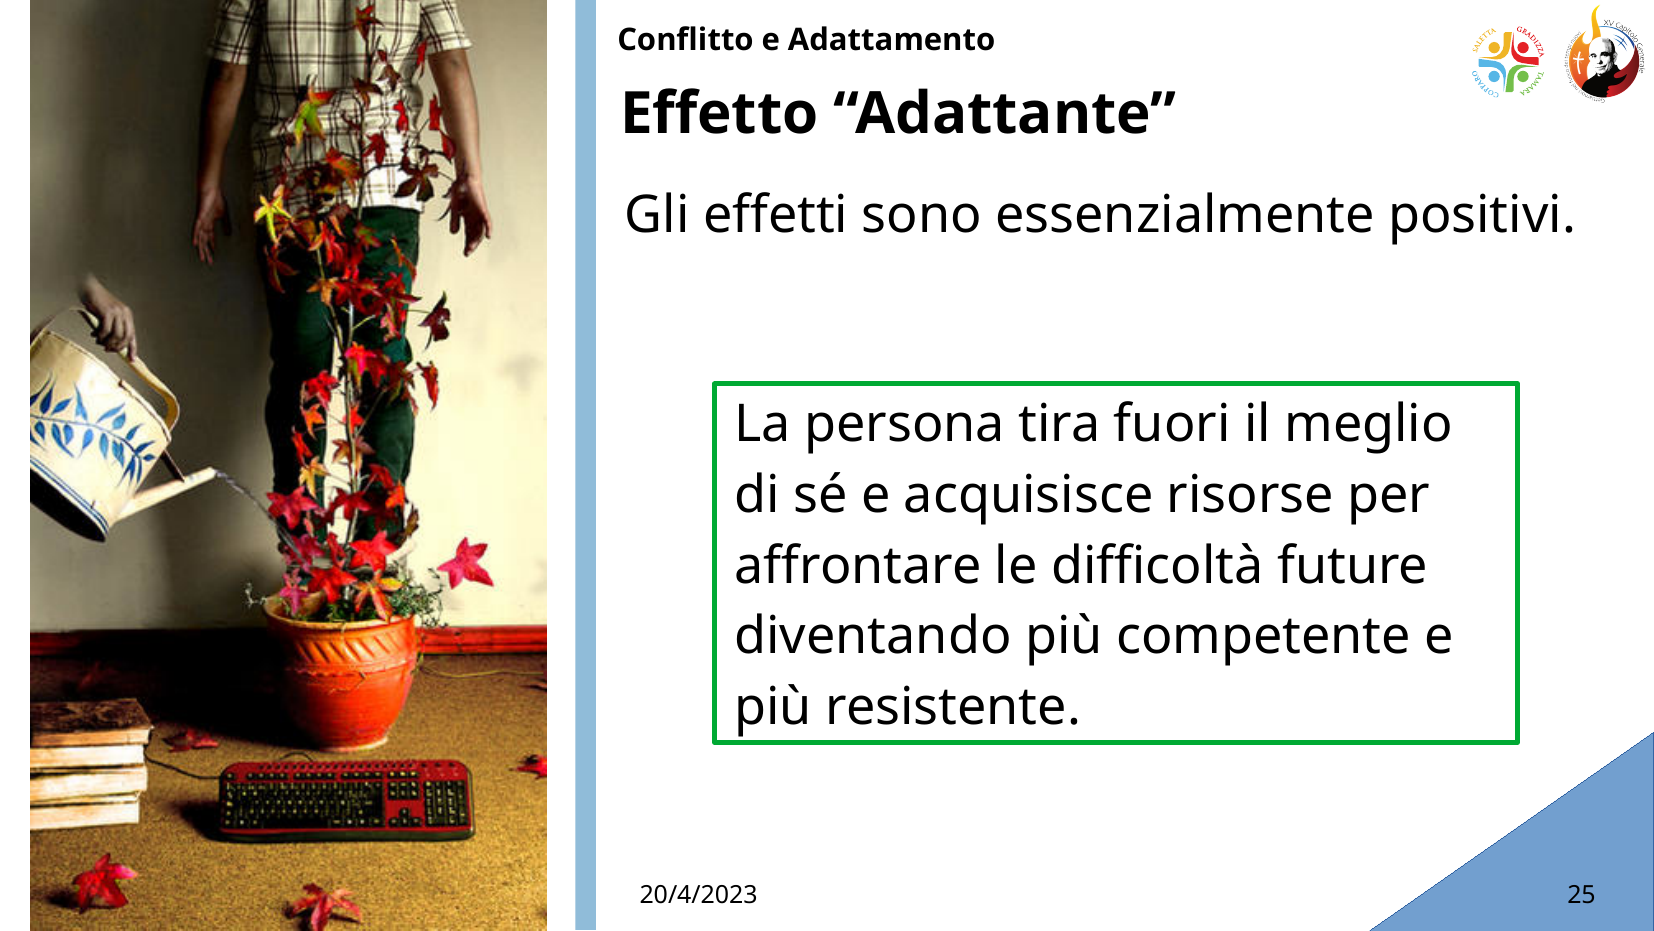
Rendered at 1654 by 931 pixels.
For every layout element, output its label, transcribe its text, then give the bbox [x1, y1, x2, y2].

picture [30, 0, 547, 931]
text_box La persona tira fuori il meglio di sé e acquisisce risorse per affrontare le difficoltà future diventando più competente e più resistente. [714, 383, 1518, 705]
text_box Conflitto e Adattamento [602, 9, 1335, 63]
subtitle Gli effetti sono essenzialmente positivi. [624, 177, 1619, 319]
picture [1563, 4, 1646, 103]
title Effetto “Adattante” [620, 70, 1617, 142]
